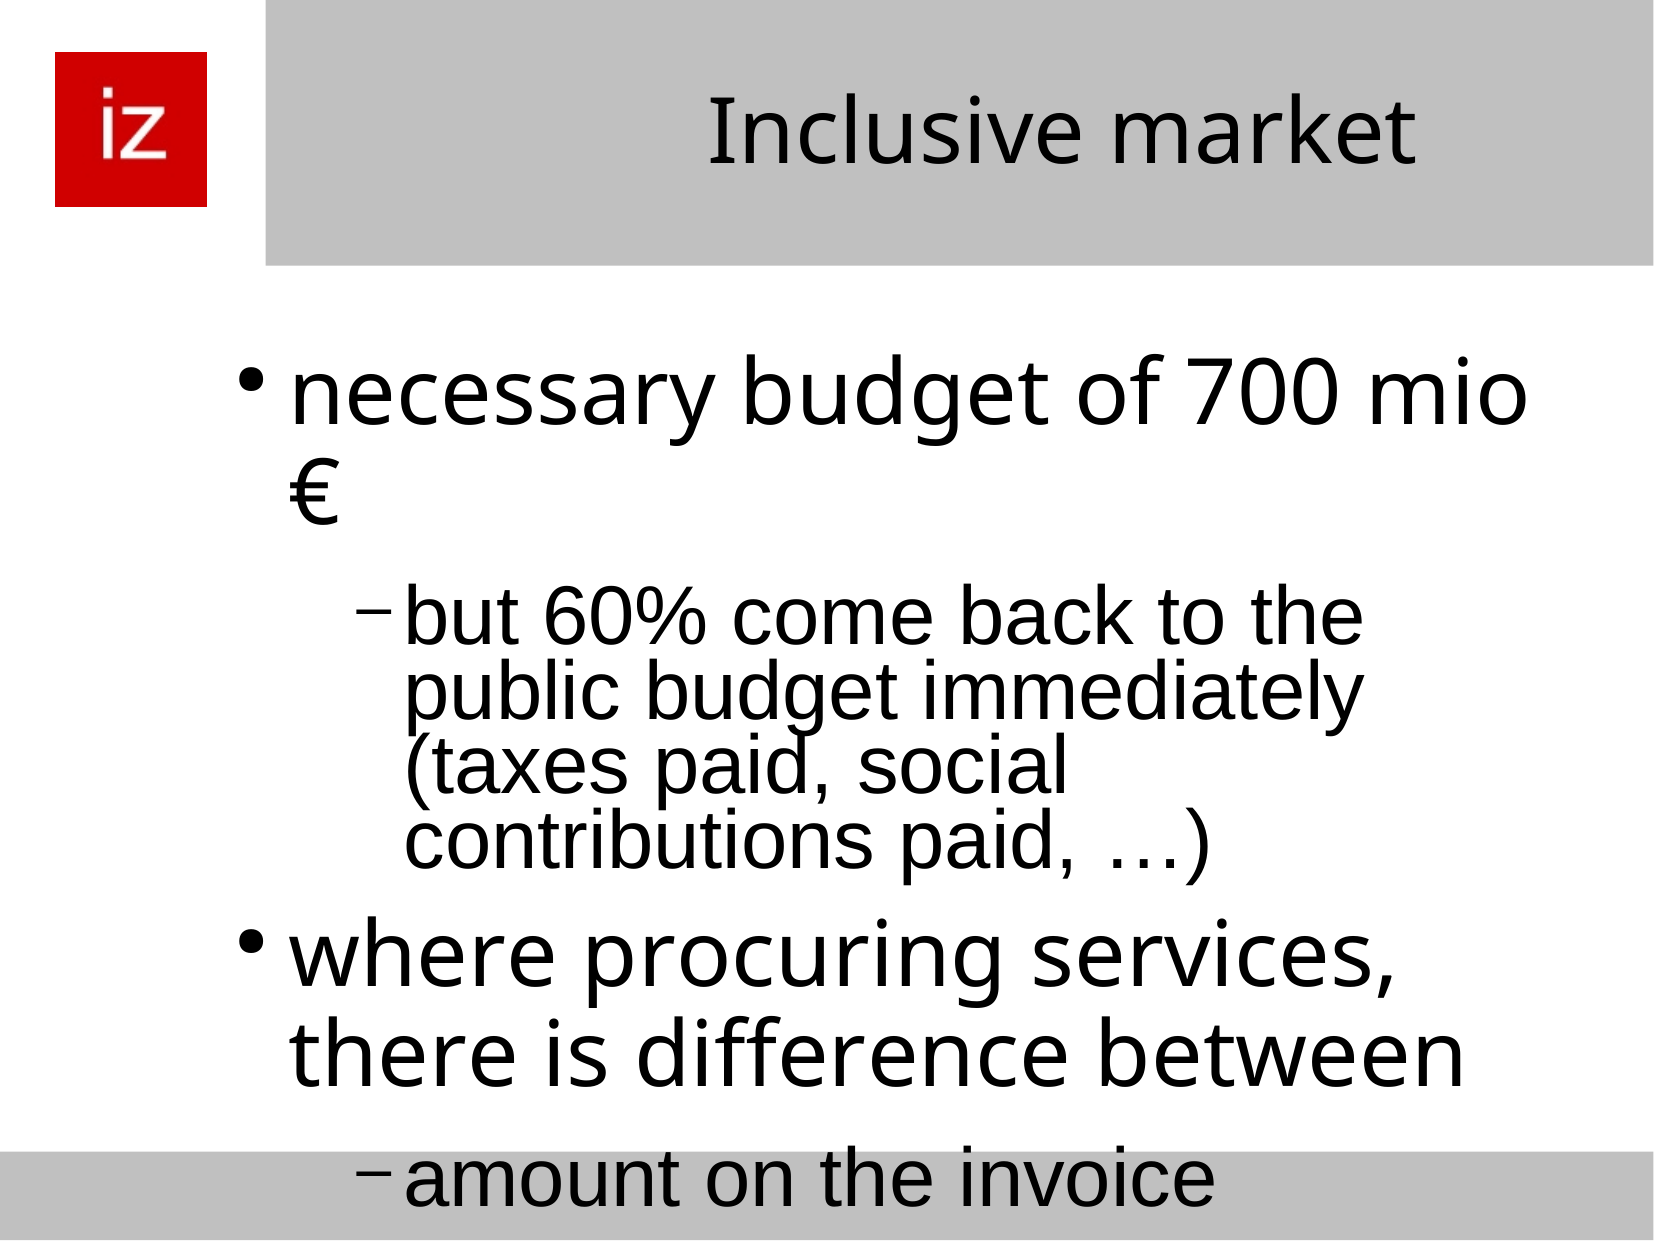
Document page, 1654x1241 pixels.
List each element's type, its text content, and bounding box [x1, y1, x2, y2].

title Inclusive market [561, 29, 1565, 237]
list necessary budget of 700 mio € but 60% come back to the public budget immediately (taxes paid, social contributions paid, …) where procuring services, there is difference between amount on the invoice costs of the public sector [121, 344, 1533, 1185]
picture [55, 52, 207, 207]
